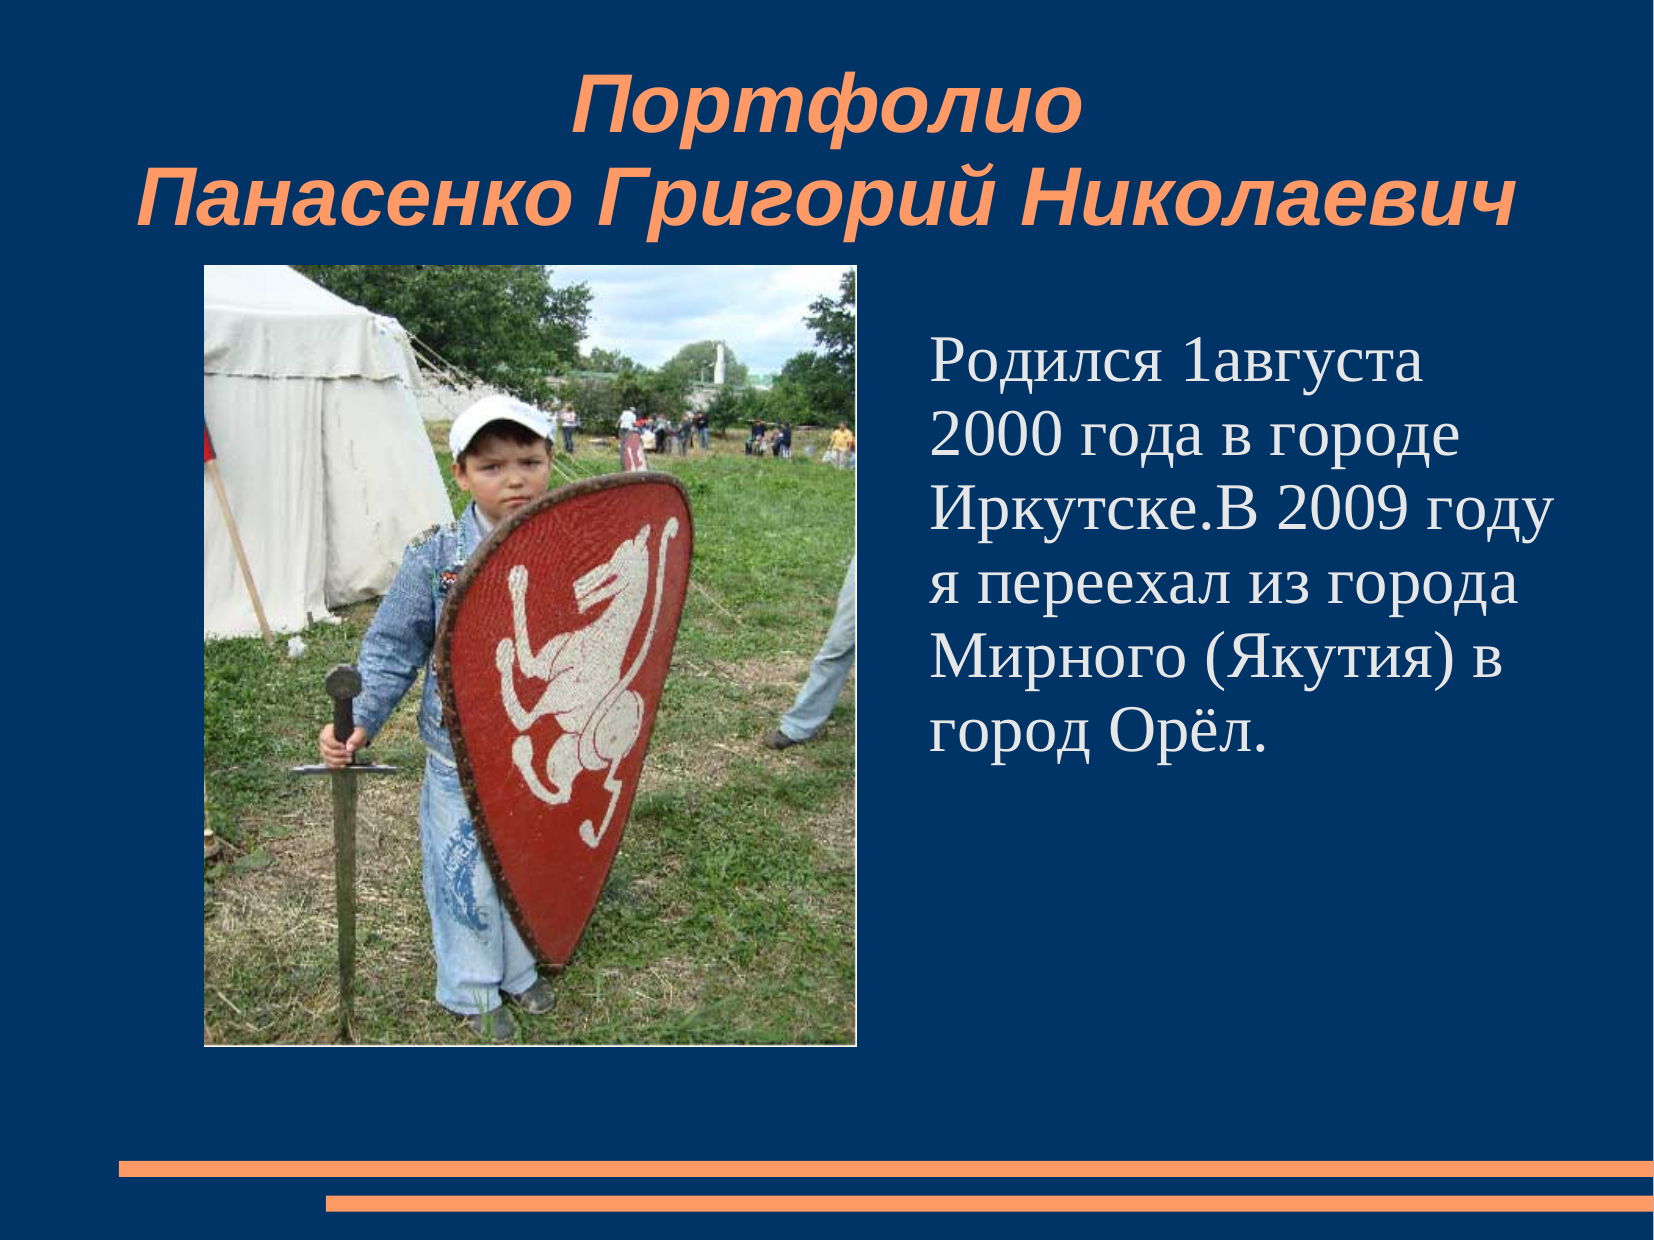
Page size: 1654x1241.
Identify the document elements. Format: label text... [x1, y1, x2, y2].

title Портфолио Панасенко Григорий Николаевич [121, 46, 1534, 254]
picture [204, 265, 857, 1047]
list Родился 1августа 2000 года в городе Иркутске.В 2009 году я переехал из города Мирного (Якутия) в город Орёл. [858, 322, 1562, 1141]
